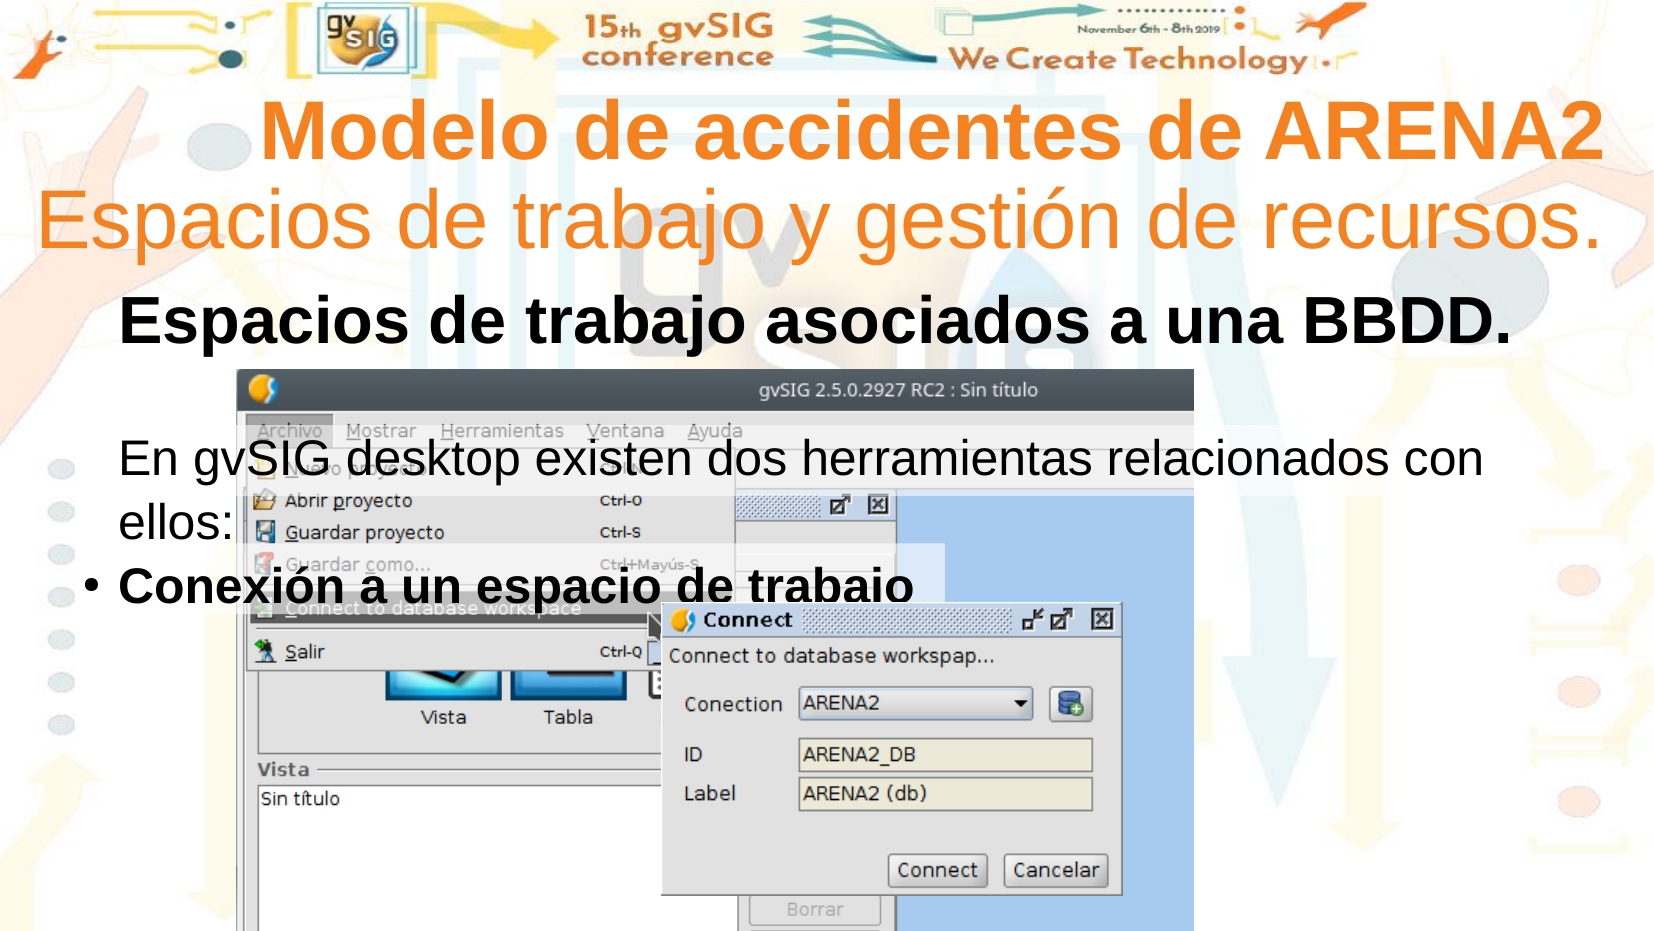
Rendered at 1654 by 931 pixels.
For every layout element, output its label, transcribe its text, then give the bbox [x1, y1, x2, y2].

picture [0, 0, 1654, 931]
subtitle Espacios de trabajo asociados a una BBDD. En gvSIG desktop existen dos herramientas relacionados con ellos: Conexión a un espacio de trabajo [82, 272, 1571, 898]
title Espacios de trabajo y gestión de recursos. [35, 166, 1616, 272]
title Modelo de accidentes de ARENA2 [47, 84, 1607, 166]
